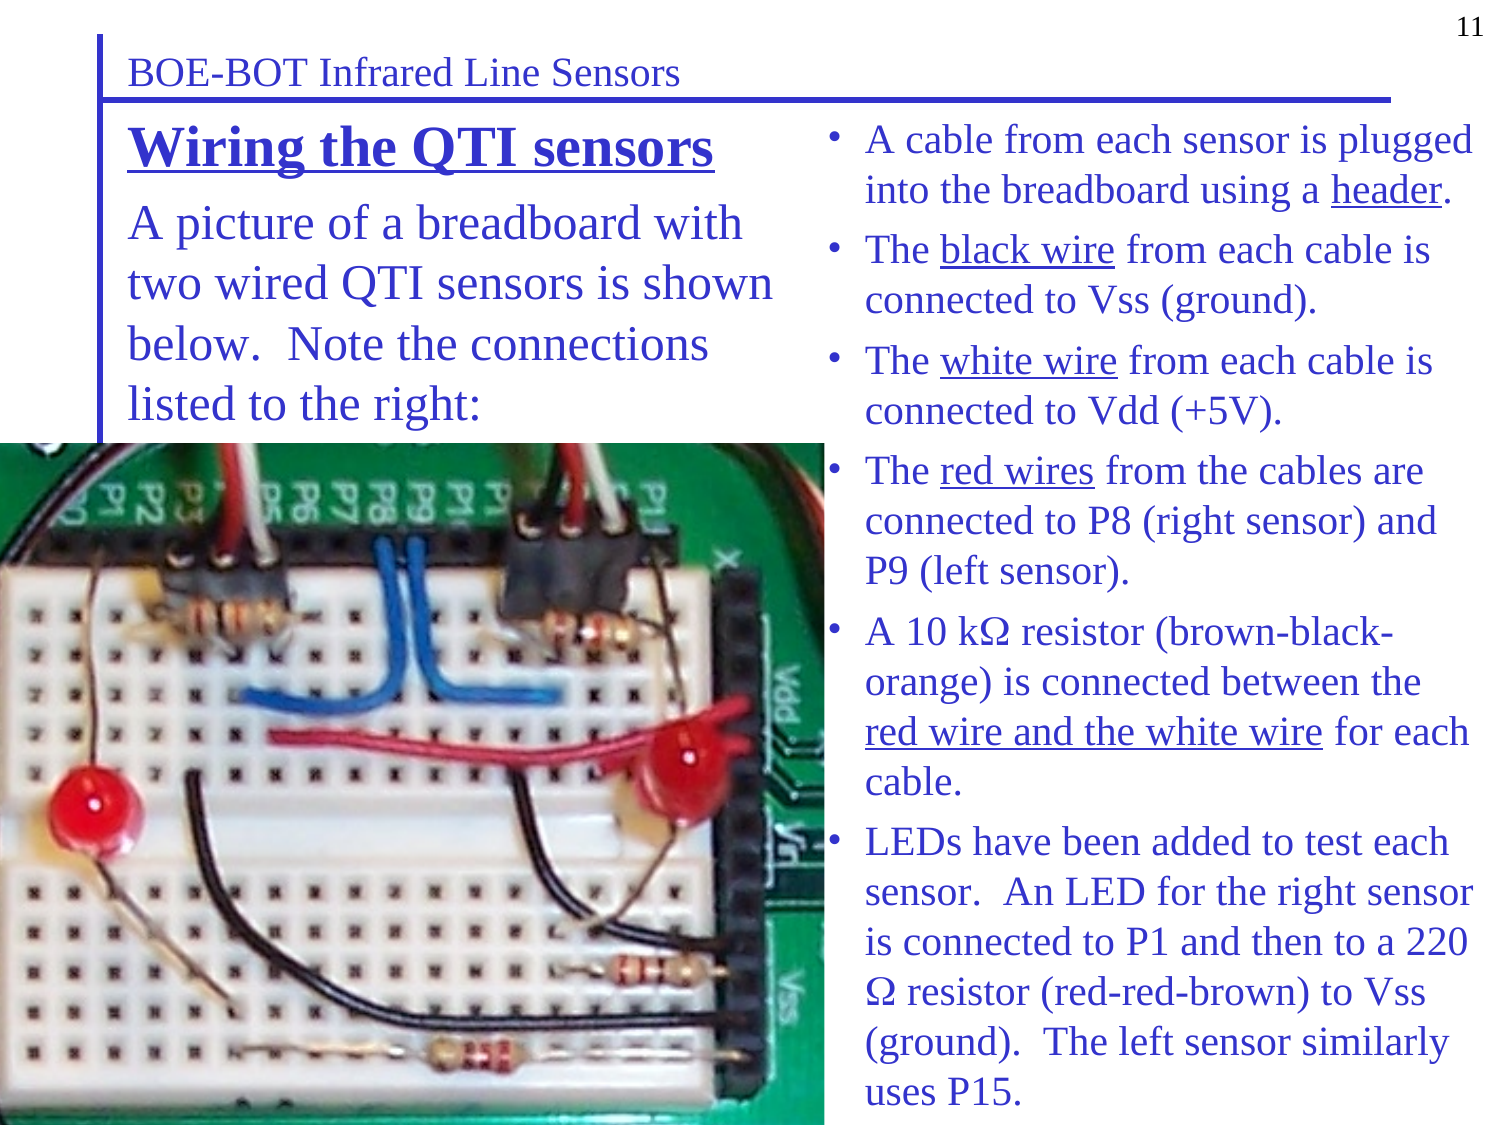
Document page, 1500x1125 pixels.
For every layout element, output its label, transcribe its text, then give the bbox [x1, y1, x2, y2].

text_box BOE-BOT Infrared Line Sensors [112, 37, 1450, 88]
picture [0, 443, 812, 1125]
text_box Wiring the QTI sensors A picture of a breadboard with two wired QTI sensors is shown below. Note the connections listed to the right: [112, 99, 815, 429]
text_box <number> [1187, 0, 1500, 76]
text_box A cable from each sensor is plugged into the breadboard using a header. The black wire from each cable is connected to Vss (ground). The white wire from each cable is connected to Vdd (+5V). The red wires from the cables are connected to P8 (right sensor) and P9 (left sensor). A 10 k resistor (brown-black-orange) is connected between the red wire and the white wire for each cable. LEDs have been added to test each sensor. An LED for the right sensor is connected to P1 and then to a 220  resistor (red-red-brown) to Vss (ground). The left sensor similarly uses P15. [812, 104, 1500, 1125]
